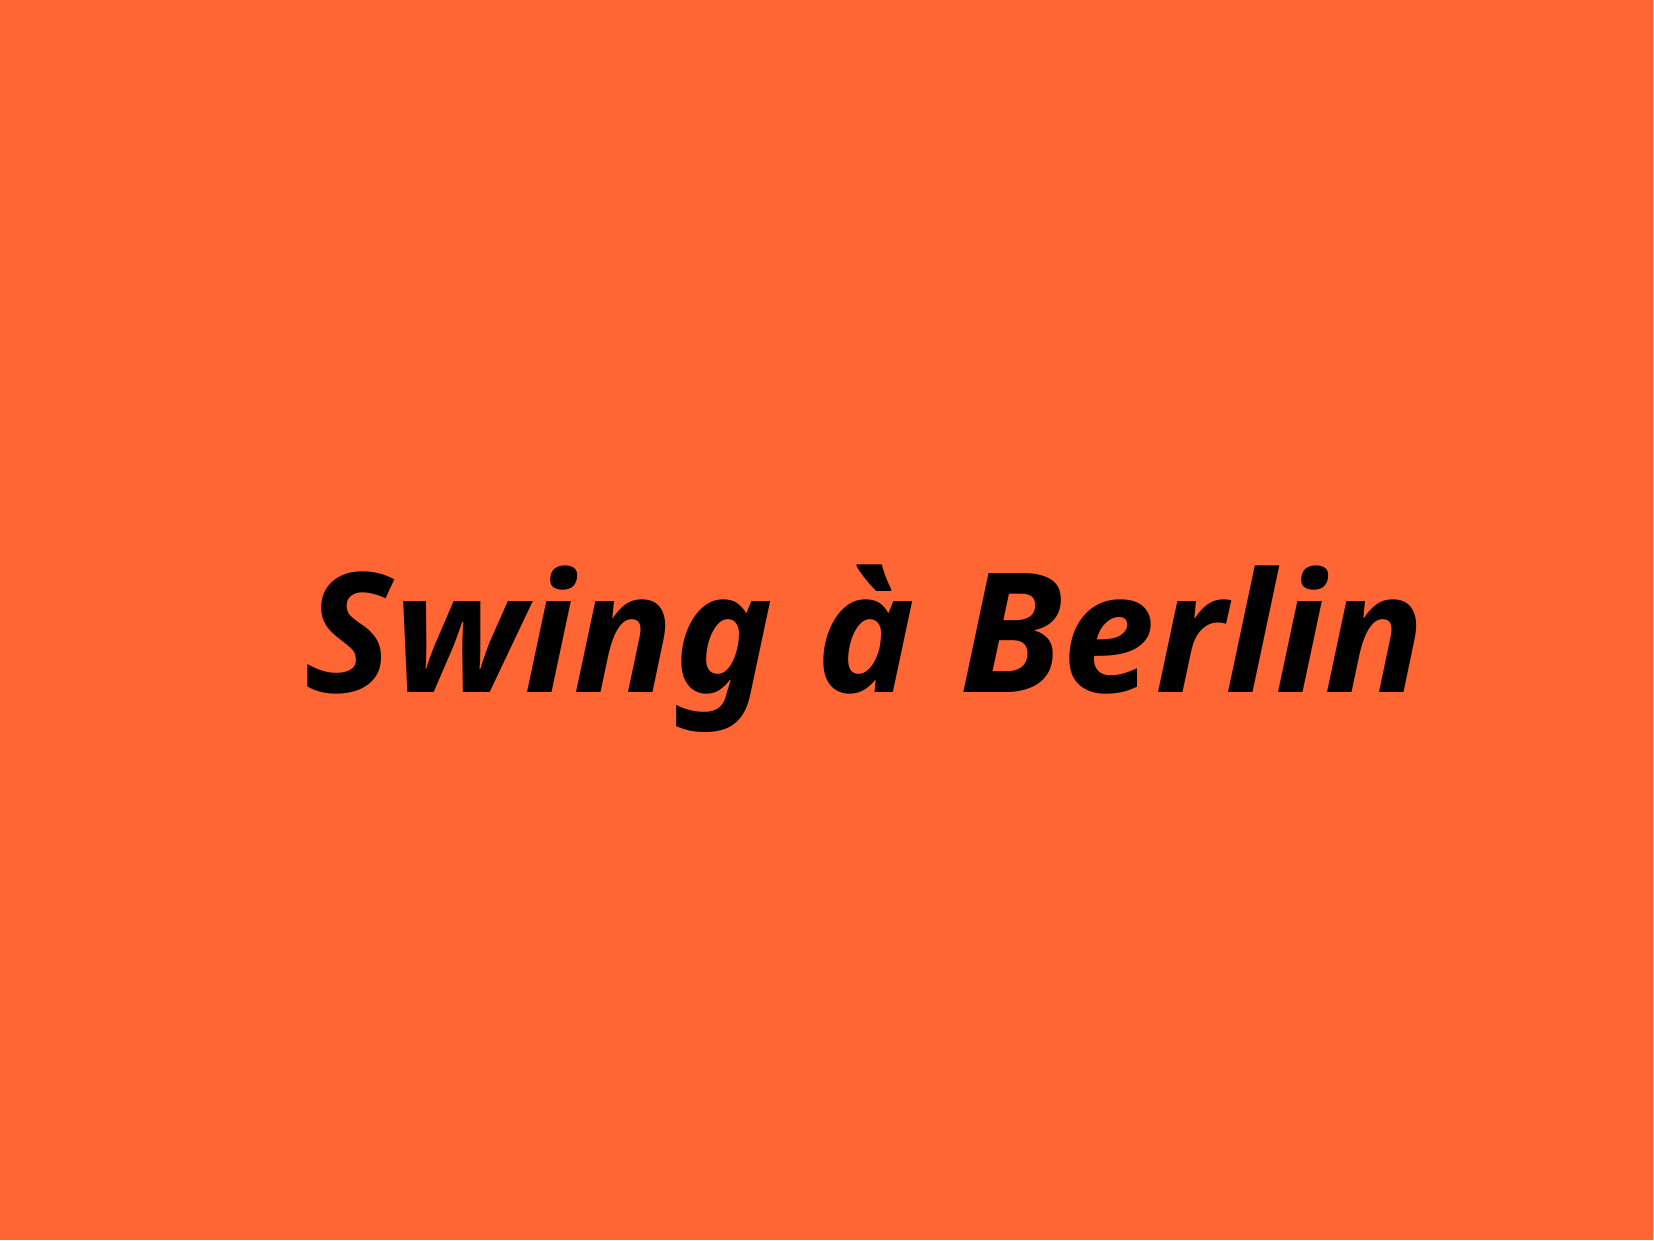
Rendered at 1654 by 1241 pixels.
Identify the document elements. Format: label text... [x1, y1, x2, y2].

list Swing à Berlin [82, 290, 1571, 1109]
